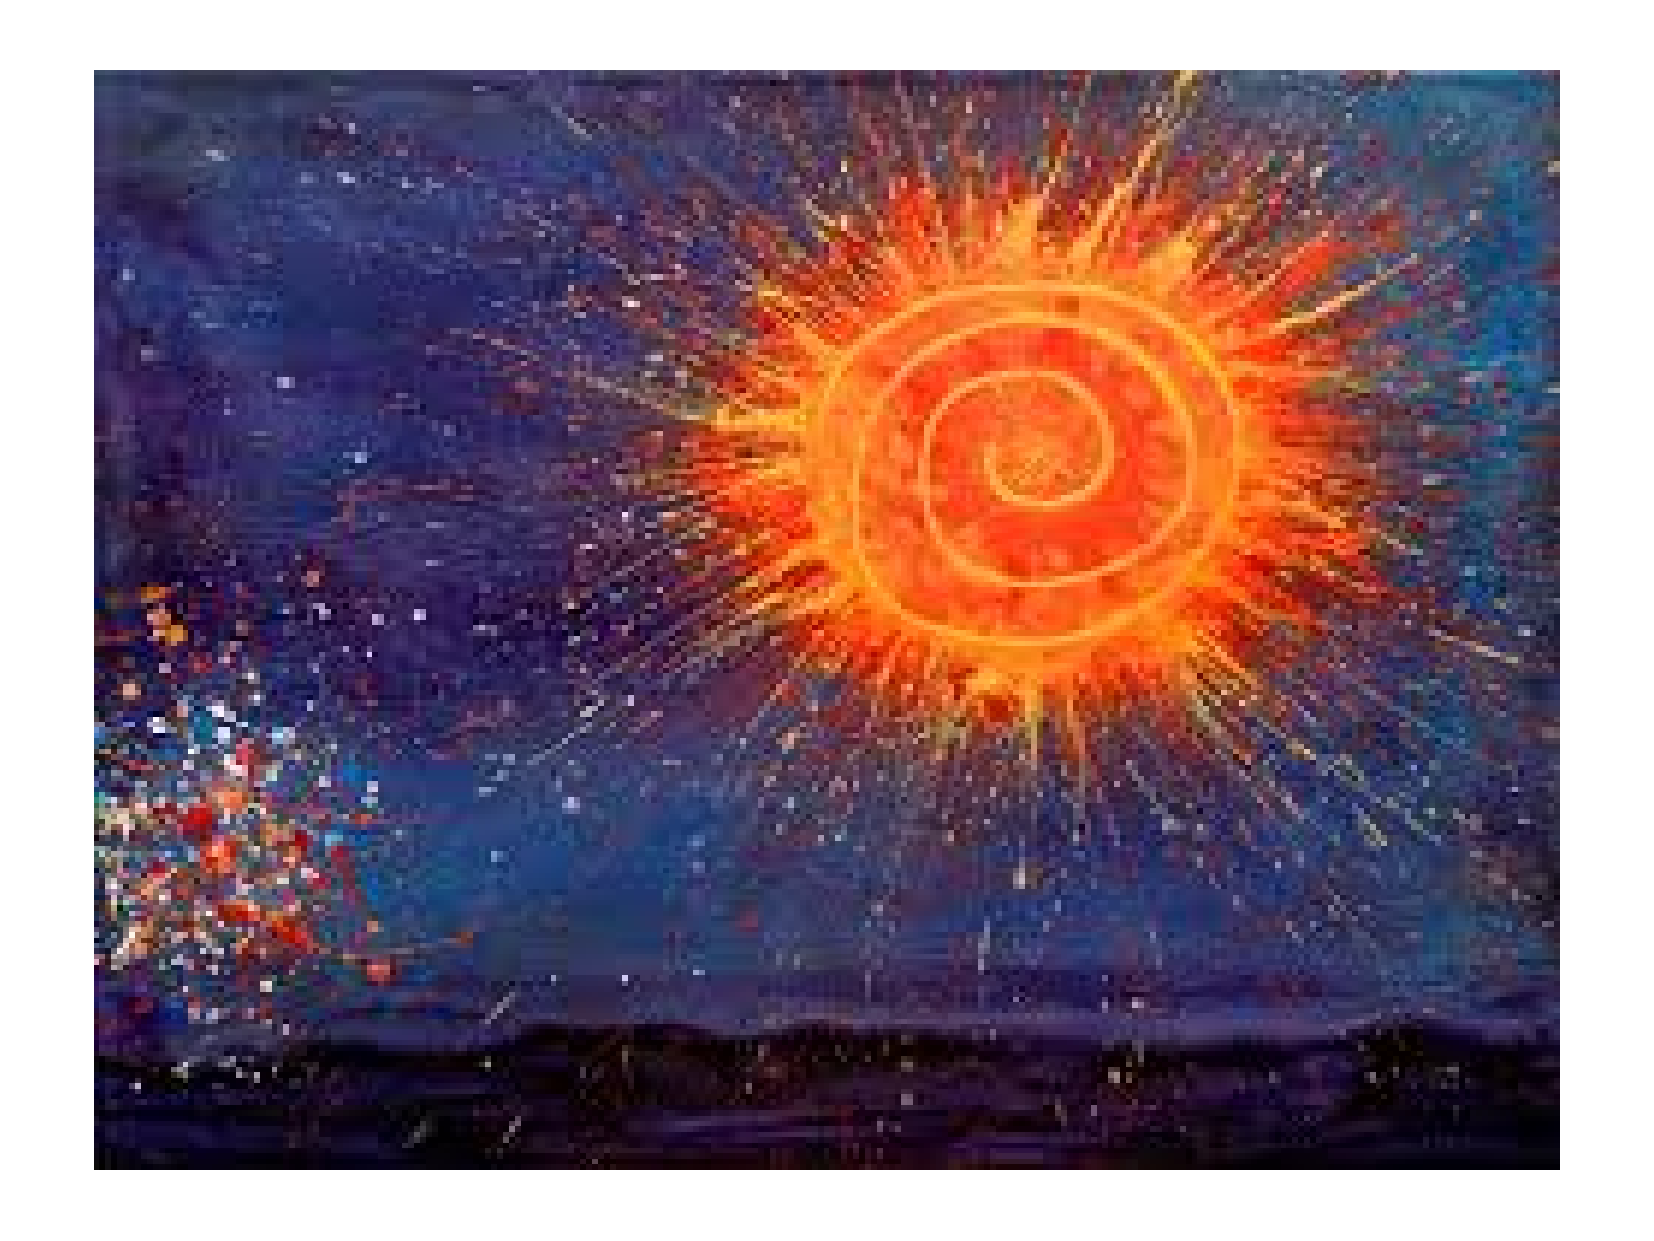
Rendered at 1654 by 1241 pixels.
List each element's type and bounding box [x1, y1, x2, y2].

picture [94, 70, 1560, 1170]
